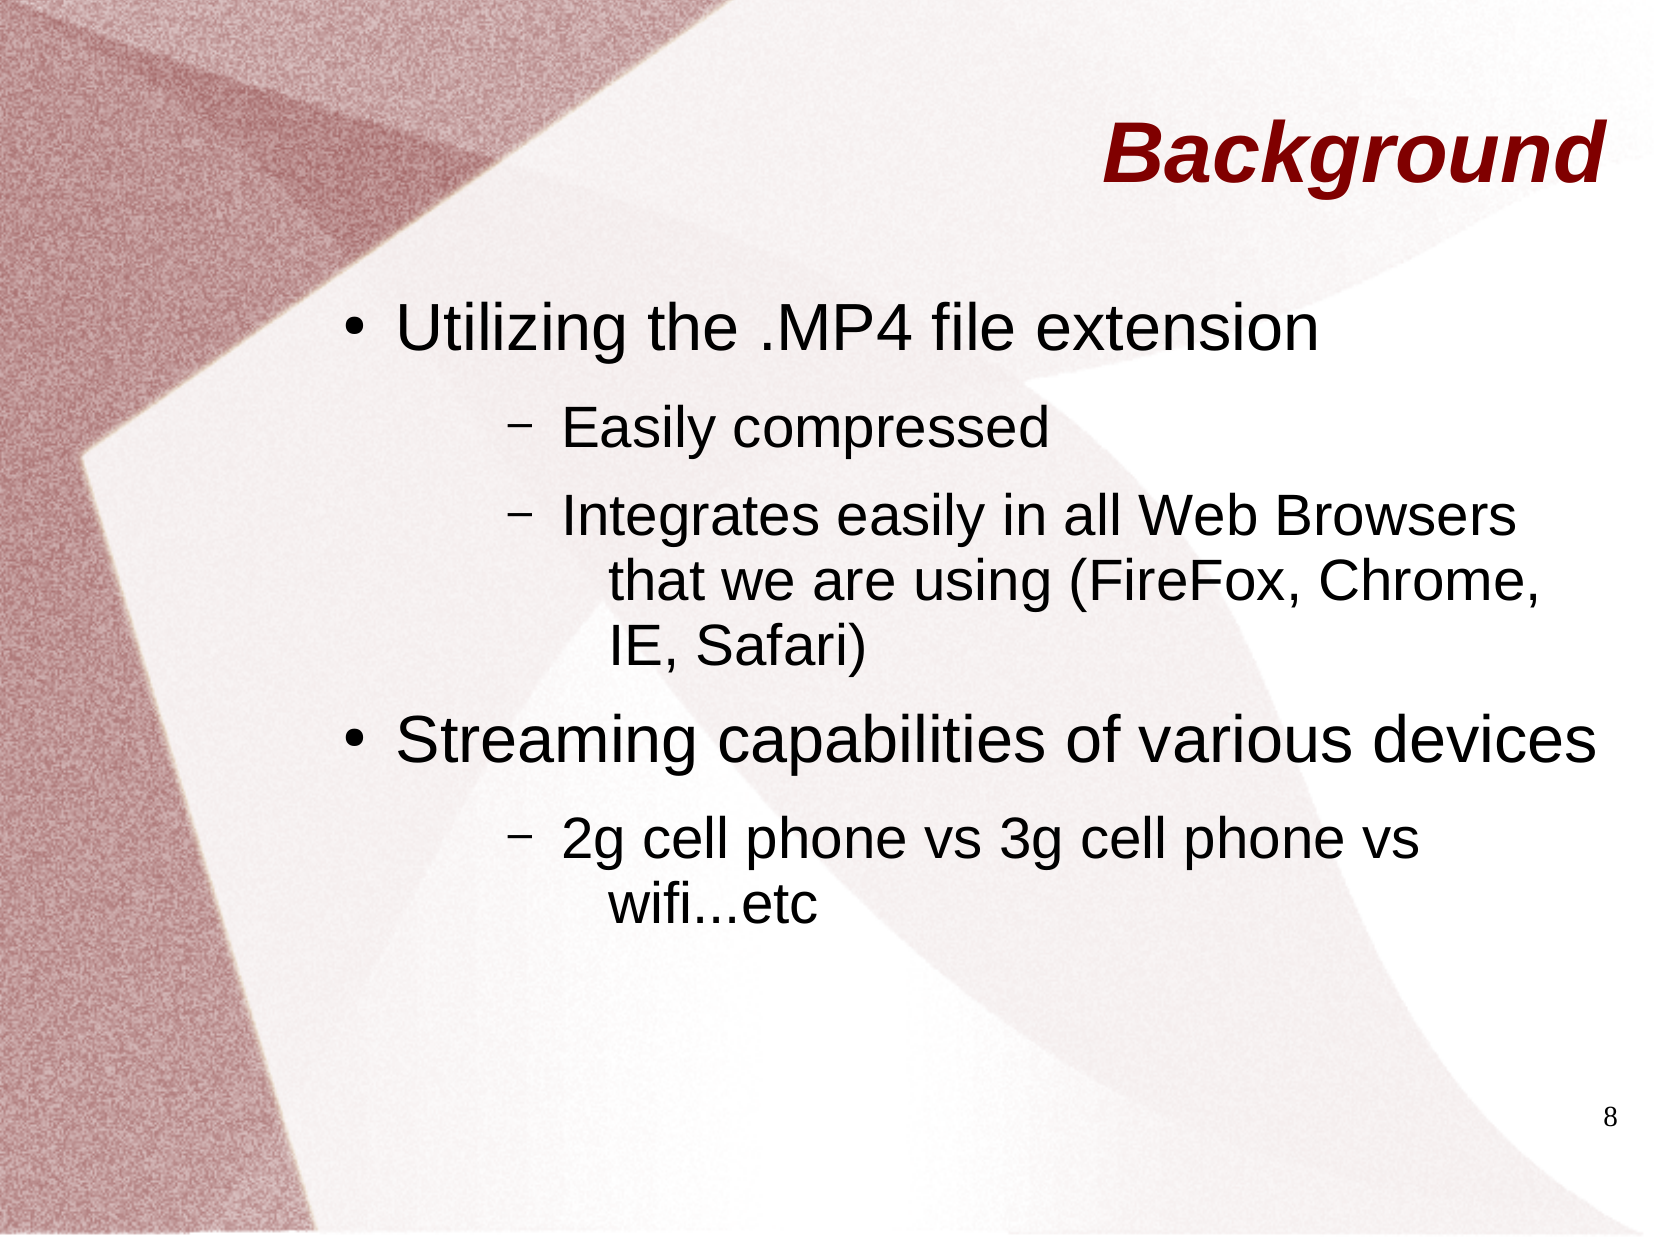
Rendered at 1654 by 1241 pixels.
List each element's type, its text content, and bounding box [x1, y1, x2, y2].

title Background [596, 49, 1607, 257]
picture [0, 0, 1654, 1241]
list Utilizing the .MP4 file extension Easily compressed Integrates easily in all Web Browsers that we are using (FireFox, Chrome, IE, Safari) Streaming capabilities of various devices 2g cell phone vs 3g cell phone vs wifi...etc [324, 290, 1601, 935]
